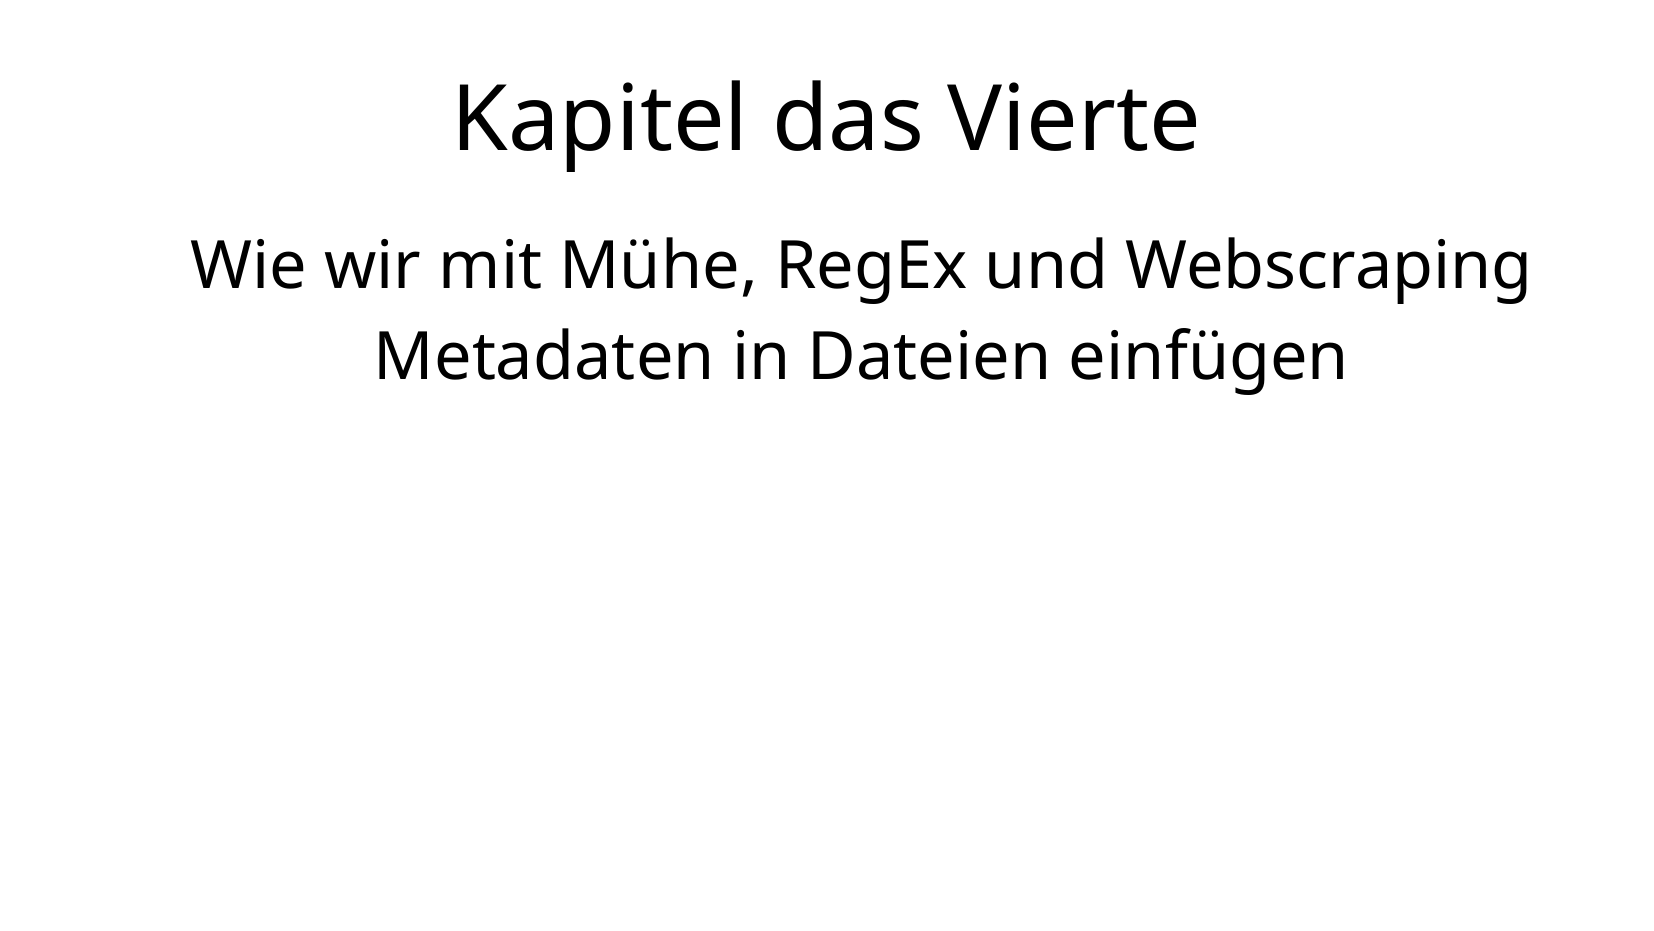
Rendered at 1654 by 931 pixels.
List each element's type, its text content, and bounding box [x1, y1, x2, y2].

title Kapitel das Vierte [82, 37, 1571, 193]
text_box [82, 217, 1571, 758]
